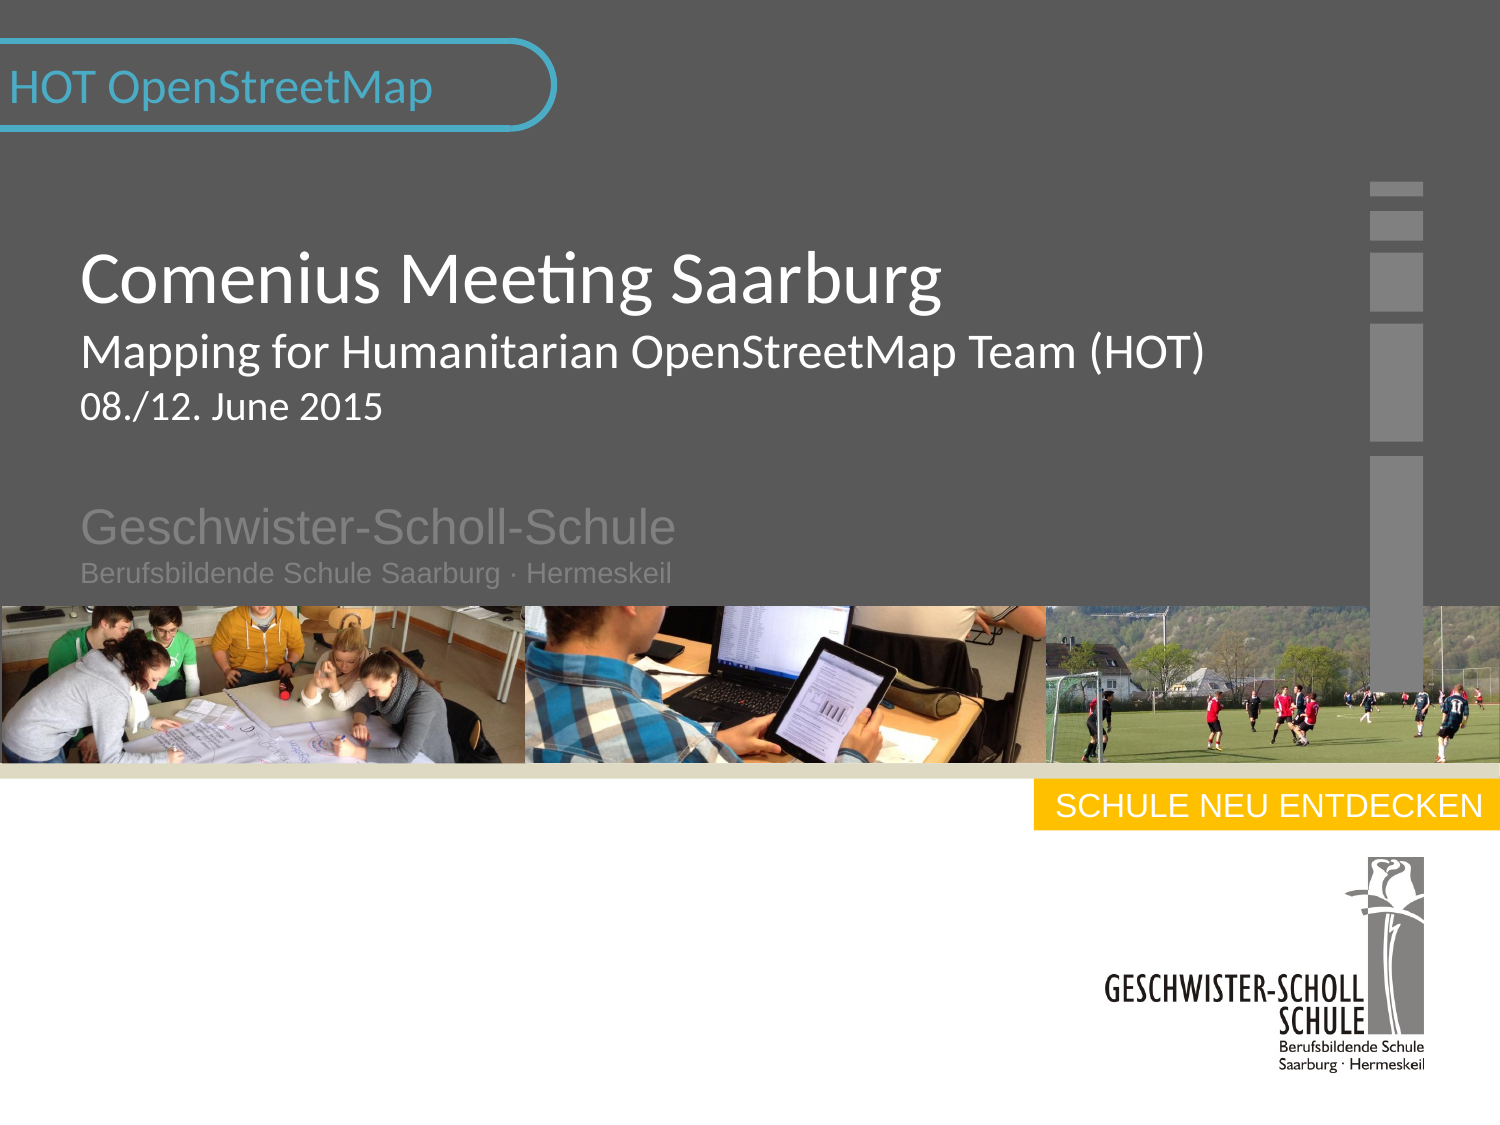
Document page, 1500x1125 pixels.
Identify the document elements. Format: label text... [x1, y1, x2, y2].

picture [2, 606, 1500, 763]
title Comenius Meeting Saarburg Mapping for Humanitarian OpenStreetMap Team (HOT) 08./12. June 2015 [64, 208, 1340, 450]
picture [1105, 857, 1424, 1073]
